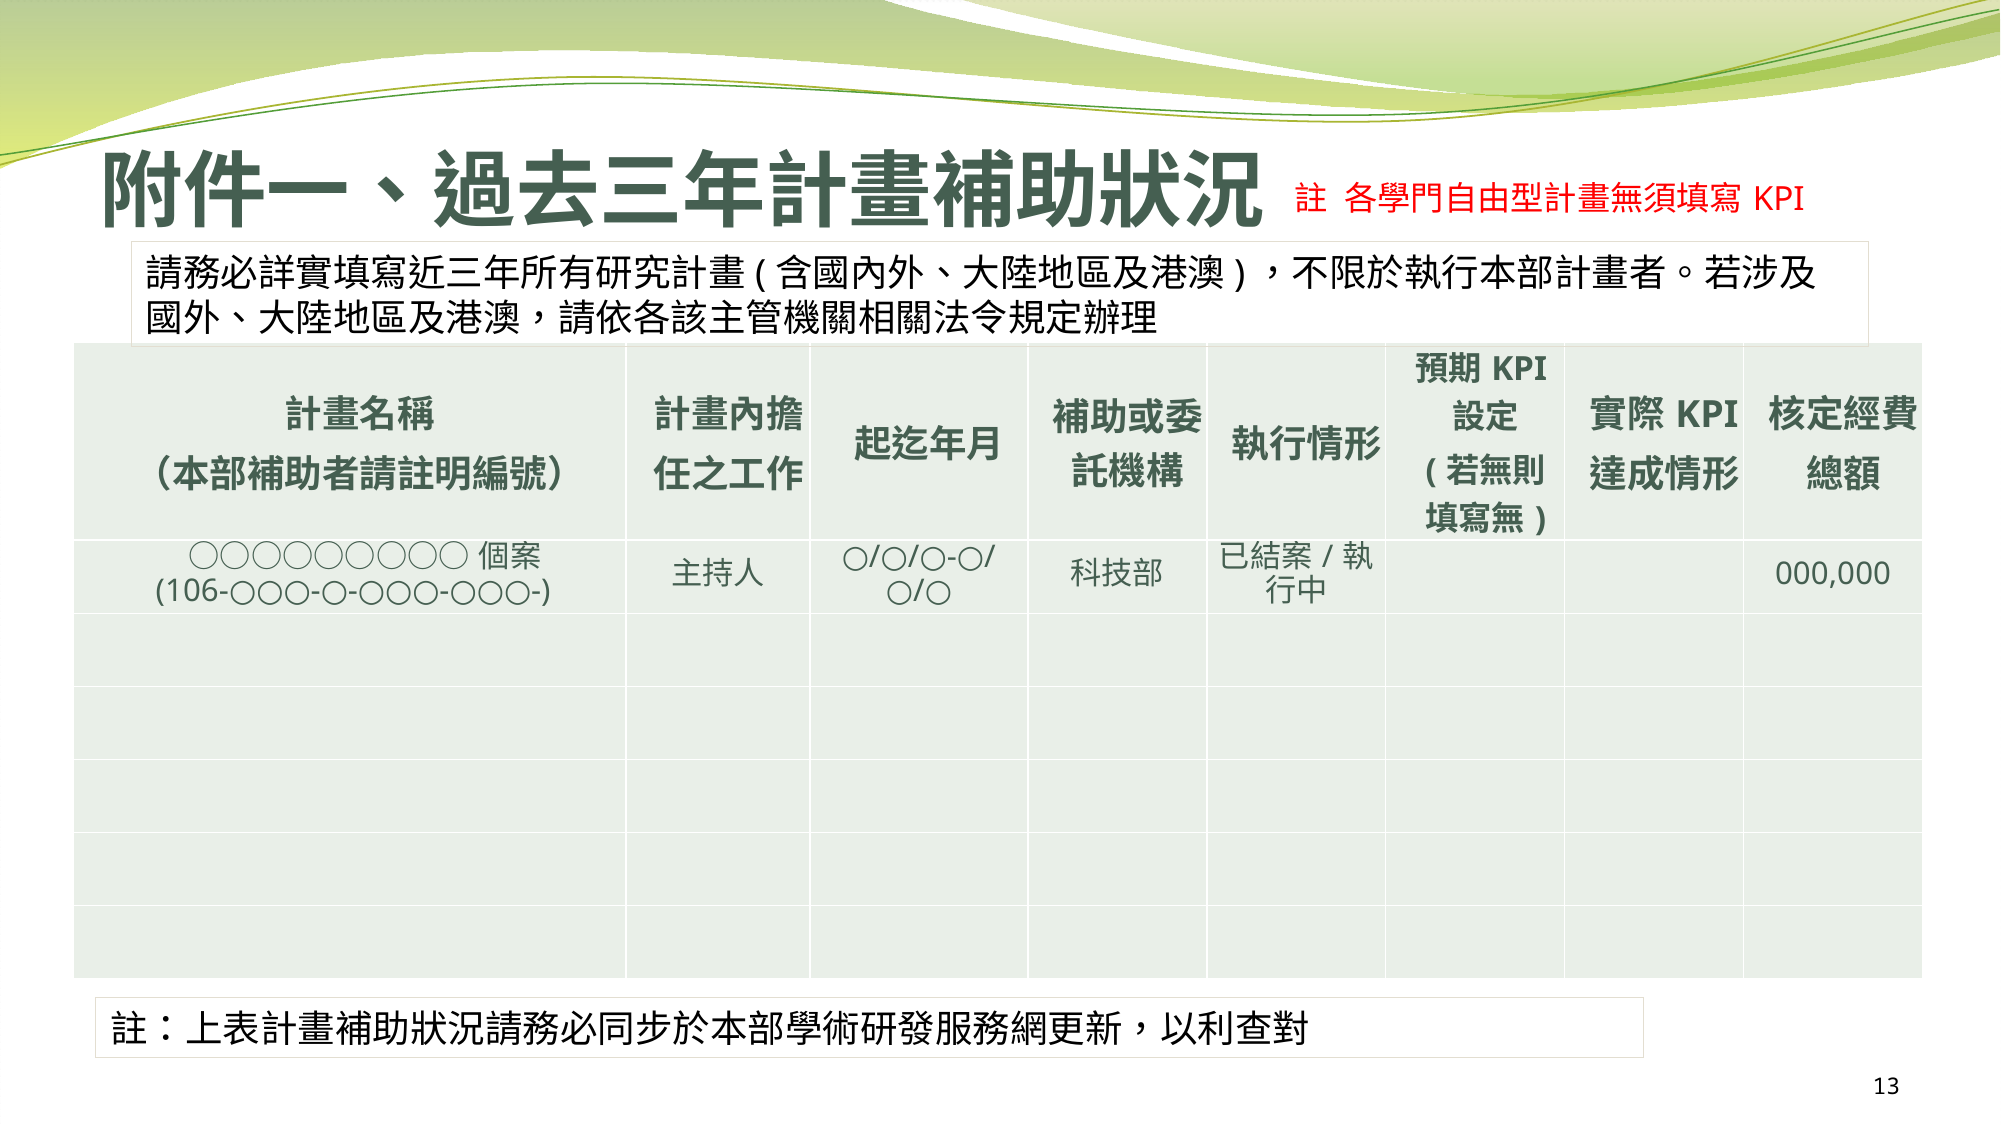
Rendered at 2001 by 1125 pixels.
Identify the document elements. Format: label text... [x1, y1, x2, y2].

table_cell [74, 760, 625, 832]
table_cell [1029, 833, 1206, 905]
table_cell [1029, 687, 1206, 759]
table_cell [1386, 687, 1564, 759]
table_cell [1029, 614, 1206, 686]
table_cell [74, 687, 625, 759]
table_cell [1386, 614, 1564, 686]
title 附件一、過去三年計畫補助狀況 [99, 49, 1900, 238]
text_box 註：上表計畫補助狀況請務必同步於本部學術研發服務網更新，以利查對 [95, 997, 1644, 1058]
table_cell [1744, 833, 1922, 905]
table_cell [1565, 760, 1743, 832]
table_cell [627, 833, 809, 905]
table_cell [74, 614, 625, 686]
table_cell [1565, 906, 1743, 978]
table_header 核定經費 總額 [1744, 343, 1922, 539]
table_cell [1386, 906, 1564, 978]
table_cell [627, 614, 809, 686]
table_cell [1565, 614, 1743, 686]
table_cell [1386, 833, 1564, 905]
table_cell [1565, 687, 1743, 759]
table_cell 主持人 [627, 541, 809, 613]
table_header 預期KPI設定 (若無則填寫無) [1386, 347, 1564, 539]
table_cell ○○○○○○○○○個案 (106-○○○-○-○○○-○○○-) [74, 541, 625, 613]
table_cell [627, 906, 809, 978]
table_cell [1744, 687, 1922, 759]
table_cell [627, 687, 809, 759]
table_header 實際KPI 達成情形 [1565, 347, 1743, 539]
table_cell [1386, 541, 1564, 613]
table_header 計畫內擔 任之工作 [627, 347, 809, 539]
table_cell [1744, 760, 1922, 832]
table_cell [74, 833, 625, 905]
table_cell [1029, 906, 1206, 978]
table_cell [1565, 541, 1743, 613]
table_cell [627, 760, 809, 832]
table_cell 已結案/執行中 [1208, 541, 1385, 613]
table_cell [811, 760, 1027, 832]
table_cell [74, 906, 625, 978]
table_cell ○/○/○-○/○/○ [811, 541, 1027, 613]
table_header 補助或委託機構 [1029, 347, 1206, 539]
table_cell 科技部 [1029, 541, 1206, 613]
table_cell [1208, 833, 1385, 905]
table_cell 000,000 [1744, 541, 1922, 613]
table_cell [1744, 614, 1922, 686]
slide_number <編號> [1733, 1042, 1900, 1103]
table_cell [1208, 687, 1385, 759]
table_header 計畫名稱 （本部補助者請註明編號） [74, 343, 625, 539]
table_cell [1744, 906, 1922, 978]
table_cell [1386, 760, 1564, 832]
text_box 請務必詳實填寫近三年所有研究計畫(含國內外、大陸地區及港澳)，不限於執行本部計畫者。若涉及國外、大陸地區及港澳，請依各該主管機關相關法令規定辦理 [131, 241, 1869, 347]
table_header 執行情形 [1208, 347, 1385, 539]
table_cell [1029, 760, 1206, 832]
text_box 註 各學門自由型計畫無須填寫KPI [1279, 163, 1981, 235]
table_cell [811, 906, 1027, 978]
table_cell [1208, 760, 1385, 832]
table_header 起迄年月 [811, 347, 1027, 539]
table_cell [811, 833, 1027, 905]
table_cell [1208, 614, 1385, 686]
table_cell [1565, 833, 1743, 905]
table_cell [811, 687, 1027, 759]
table_cell [1208, 906, 1385, 978]
table_cell [811, 614, 1027, 686]
